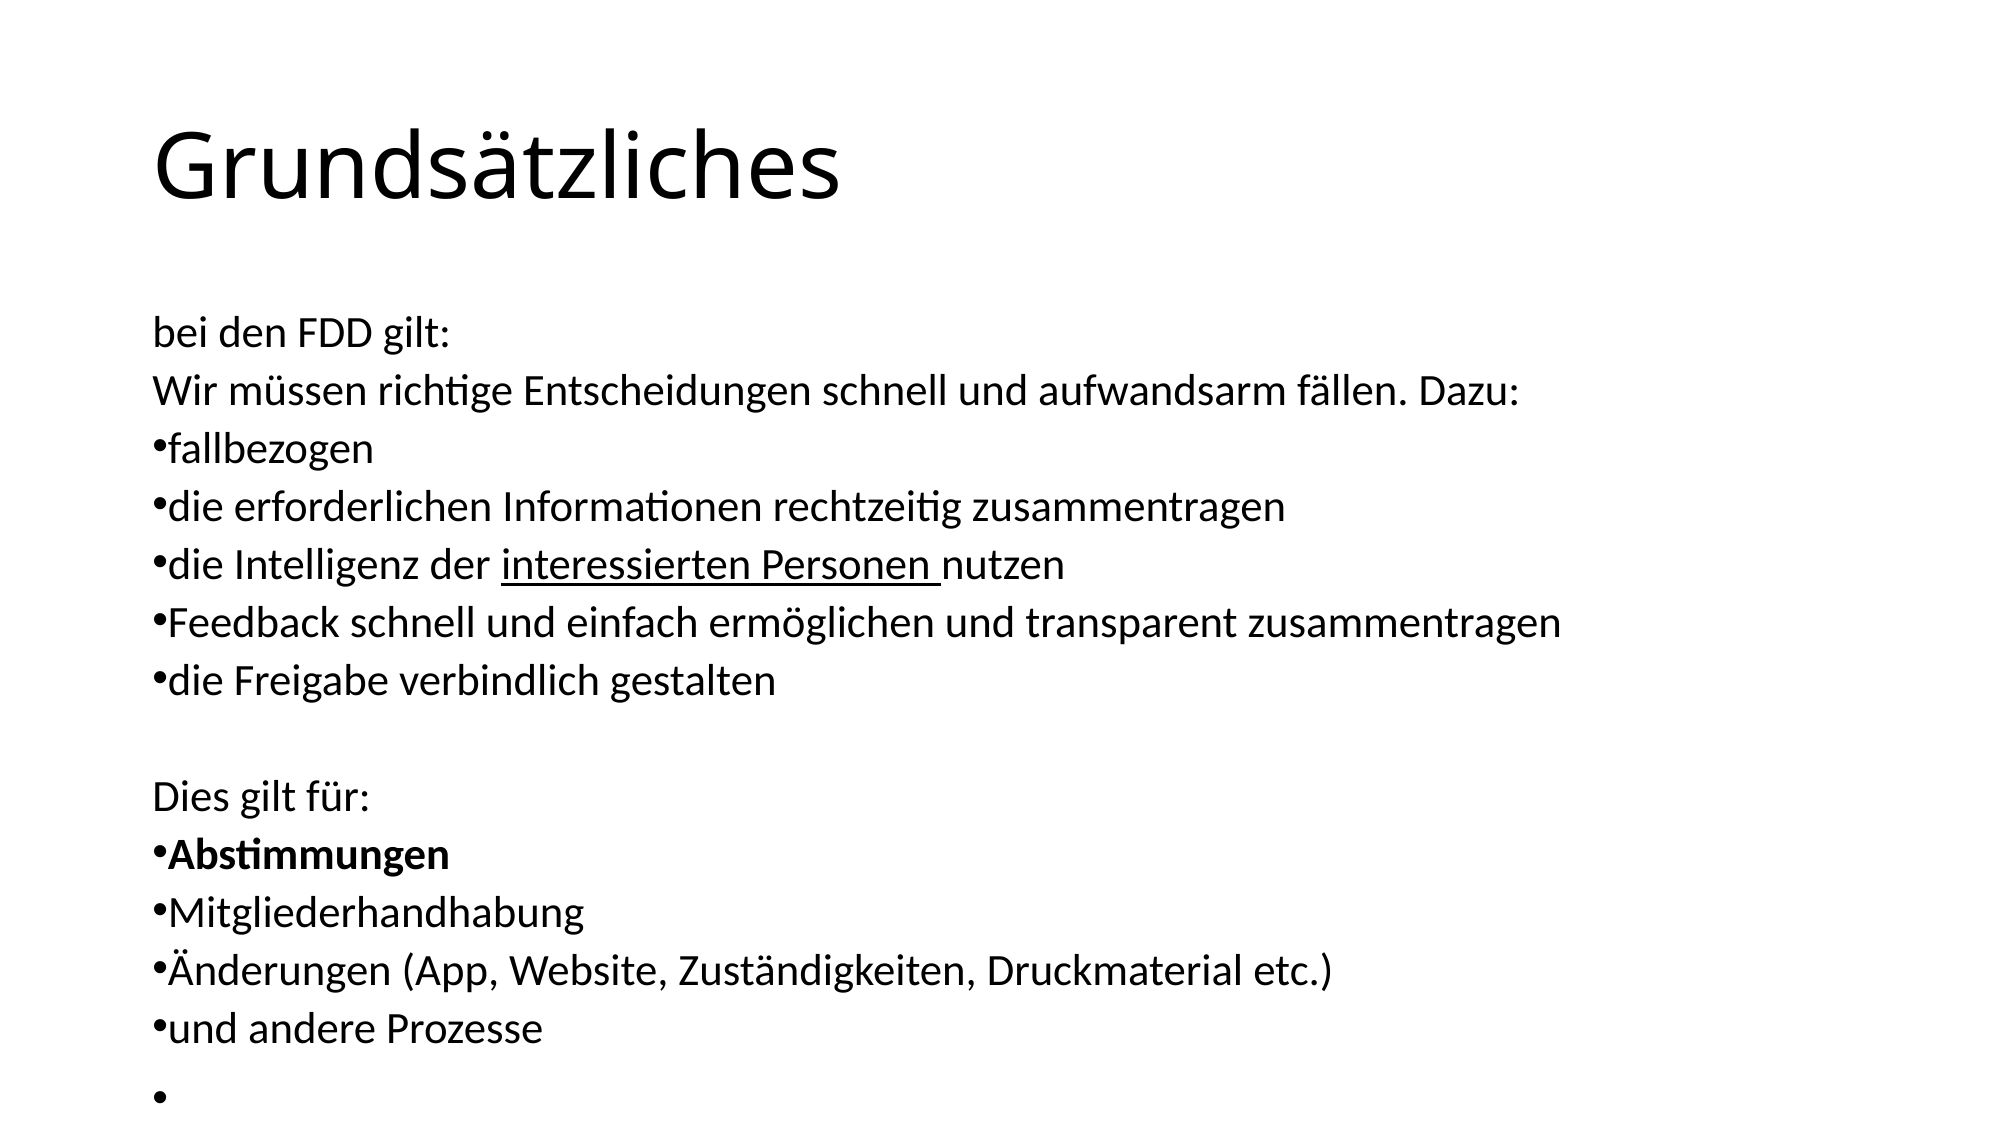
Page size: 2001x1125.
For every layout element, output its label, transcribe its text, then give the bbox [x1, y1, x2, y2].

title Grundsätzliches [137, 59, 1863, 236]
list bei den FDD gilt: Wir müssen richtige Entscheidungen schnell und aufwandsarm fällen. Dazu: fallbezogen die erforderlichen Informationen rechtzeitig zusammentragen die Intelligenz der interessierten Personen nutzen Feedback schnell und einfach ermöglichen und transparent zusammentragen die Freigabe verbindlich gestalten Dies gilt für: Abstimmungen Mitgliederhandhabung Änderungen (App, Website, Zuständigkeiten, Druckmaterial etc.) und andere Prozesse [137, 236, 1863, 1063]
